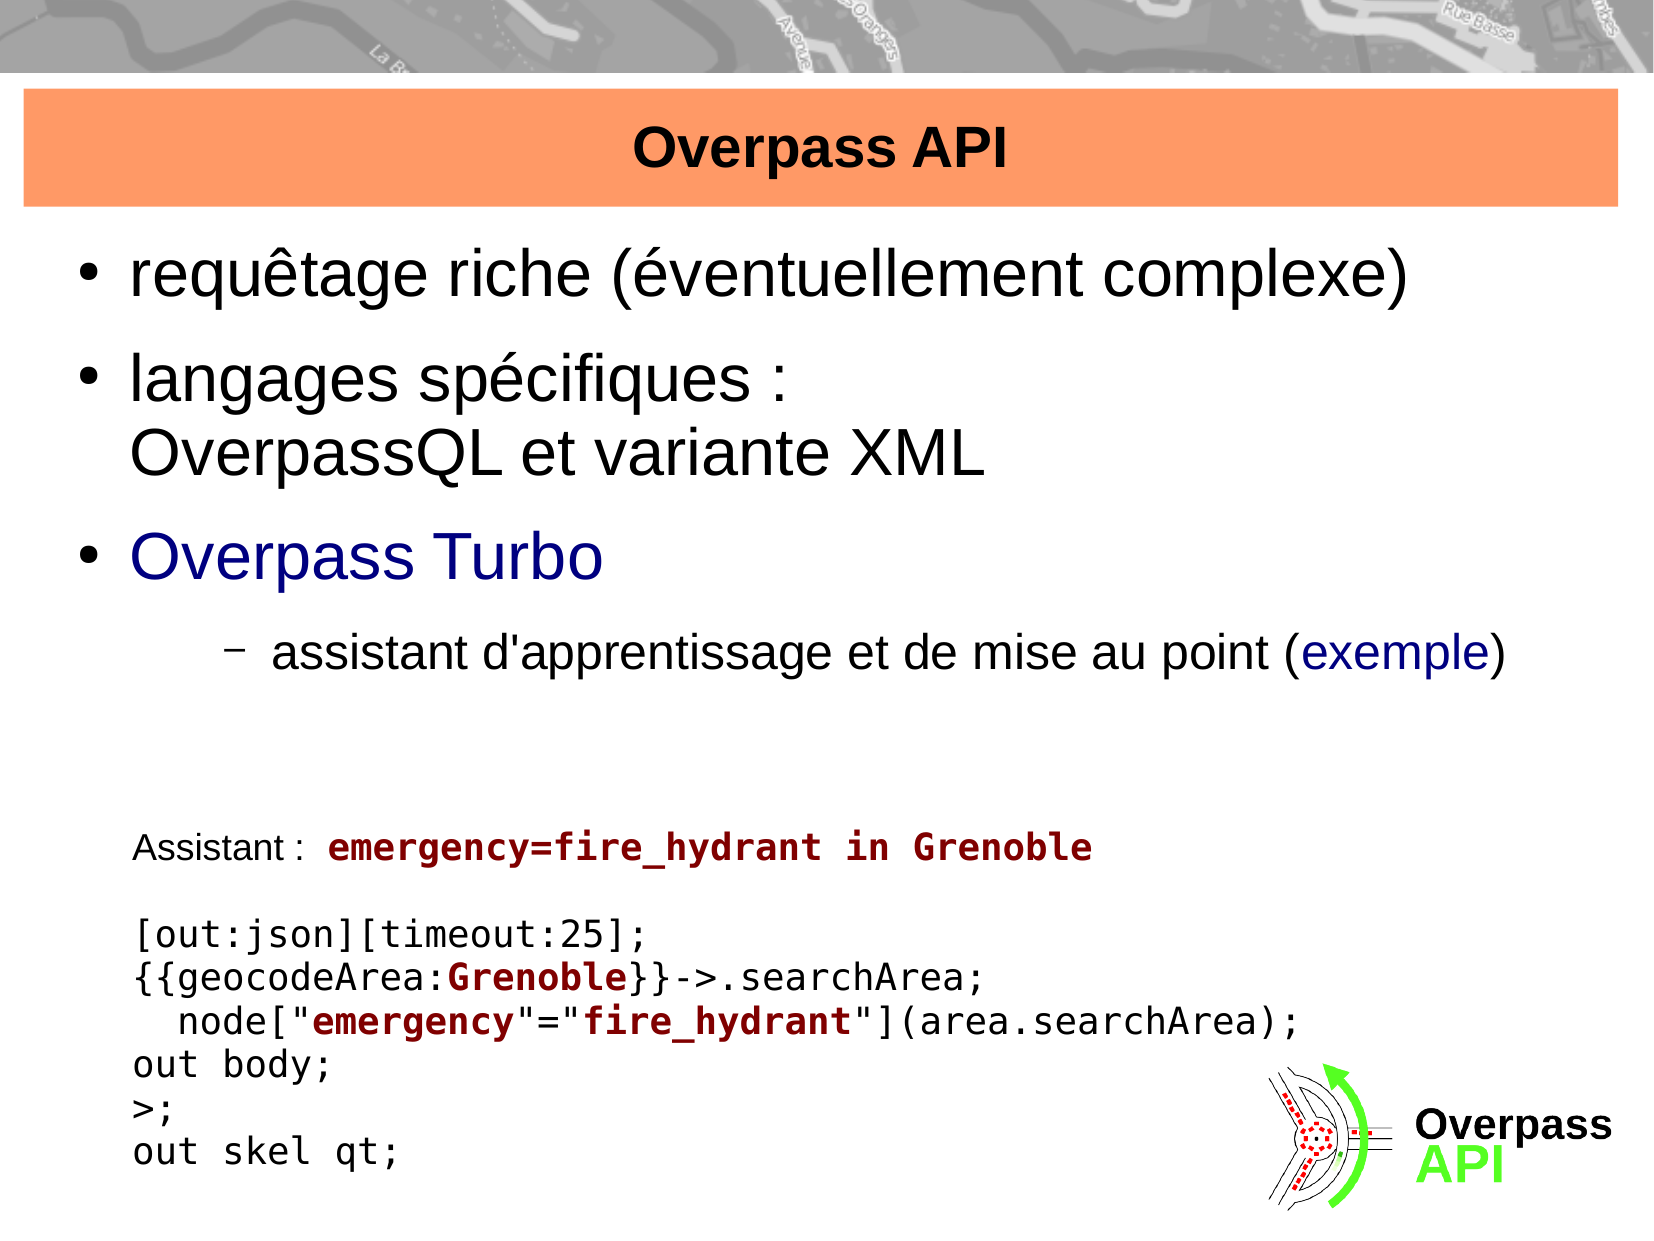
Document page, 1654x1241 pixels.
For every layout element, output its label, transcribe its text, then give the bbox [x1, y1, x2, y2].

table_header [0, 12, 413, 77]
text_box Assistant : emergency=fire_hydrant in Grenoble [out:json][timeout:25]; {{geocodeArea:Grenoble}}->.searchArea; node["emergency"="fire_hydrant"](area.searchArea); out body; >; out skel qt; [117, 818, 1477, 1182]
table_header [1240, 12, 1653, 77]
picture [0, 0, 1654, 73]
picture [1240, 1062, 1621, 1215]
table_header [826, 12, 1240, 77]
table_header [413, 12, 826, 77]
list requêtage riche (éventuellement complexe) langages spécifiques : OverpassQL et variante XML Overpass Turbo assistant d'apprentissage et de mise au point (exemple) [59, 236, 1548, 1157]
text_box Overpass API [23, 88, 1619, 207]
